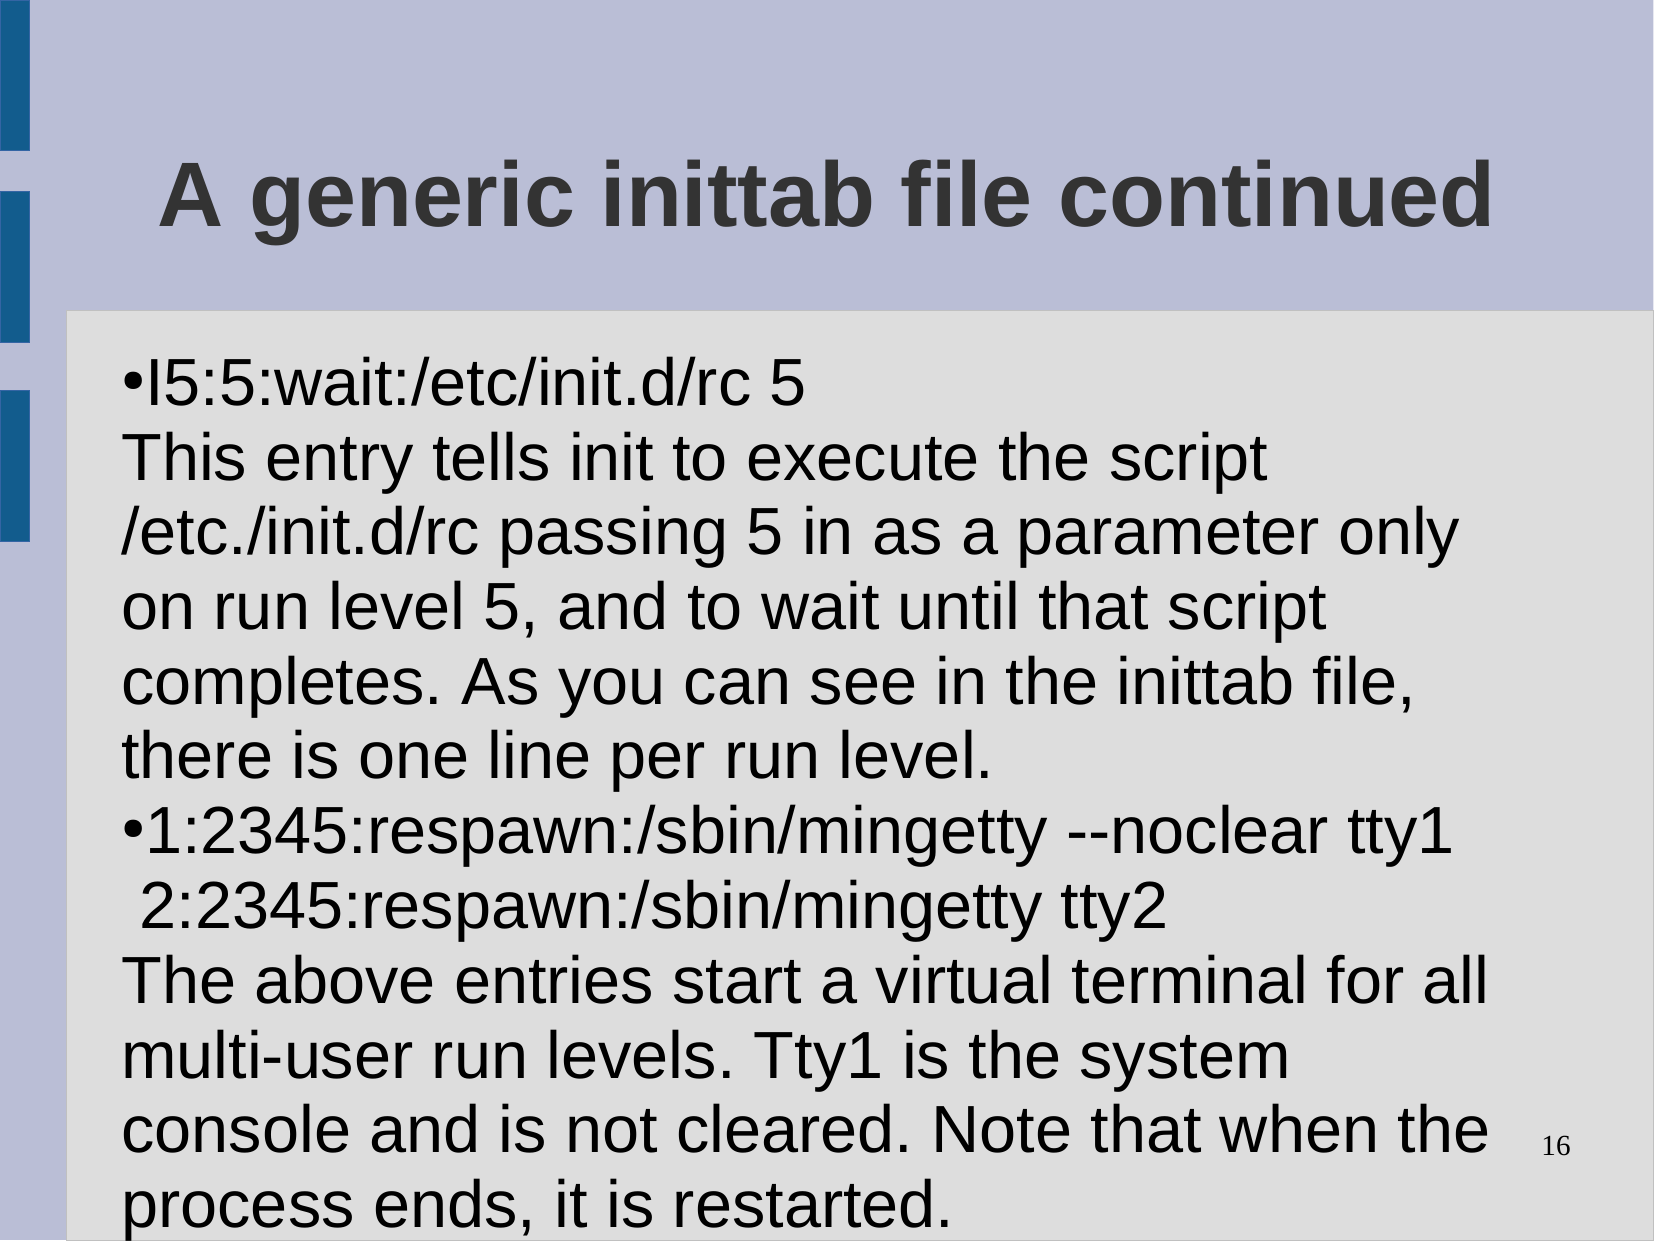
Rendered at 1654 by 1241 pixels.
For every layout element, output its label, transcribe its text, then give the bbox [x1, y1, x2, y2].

title A generic inittab file continued [121, 91, 1534, 299]
list I5:5:wait:/etc/init.d/rc 5 This entry tells init to execute the script /etc./init.d/rc passing 5 in as a parameter only on run level 5, and to wait until that script completes. As you can see in the inittab file, there is one line per run level. 1:2345:respawn:/sbin/mingetty --noclear tty1 2:2345:respawn:/sbin/mingetty tty2 The above entries start a virtual terminal for all multi-user run levels. Tty1 is the system console and is not cleared. Note that when the process ends, it is restarted. [121, 344, 1534, 1241]
